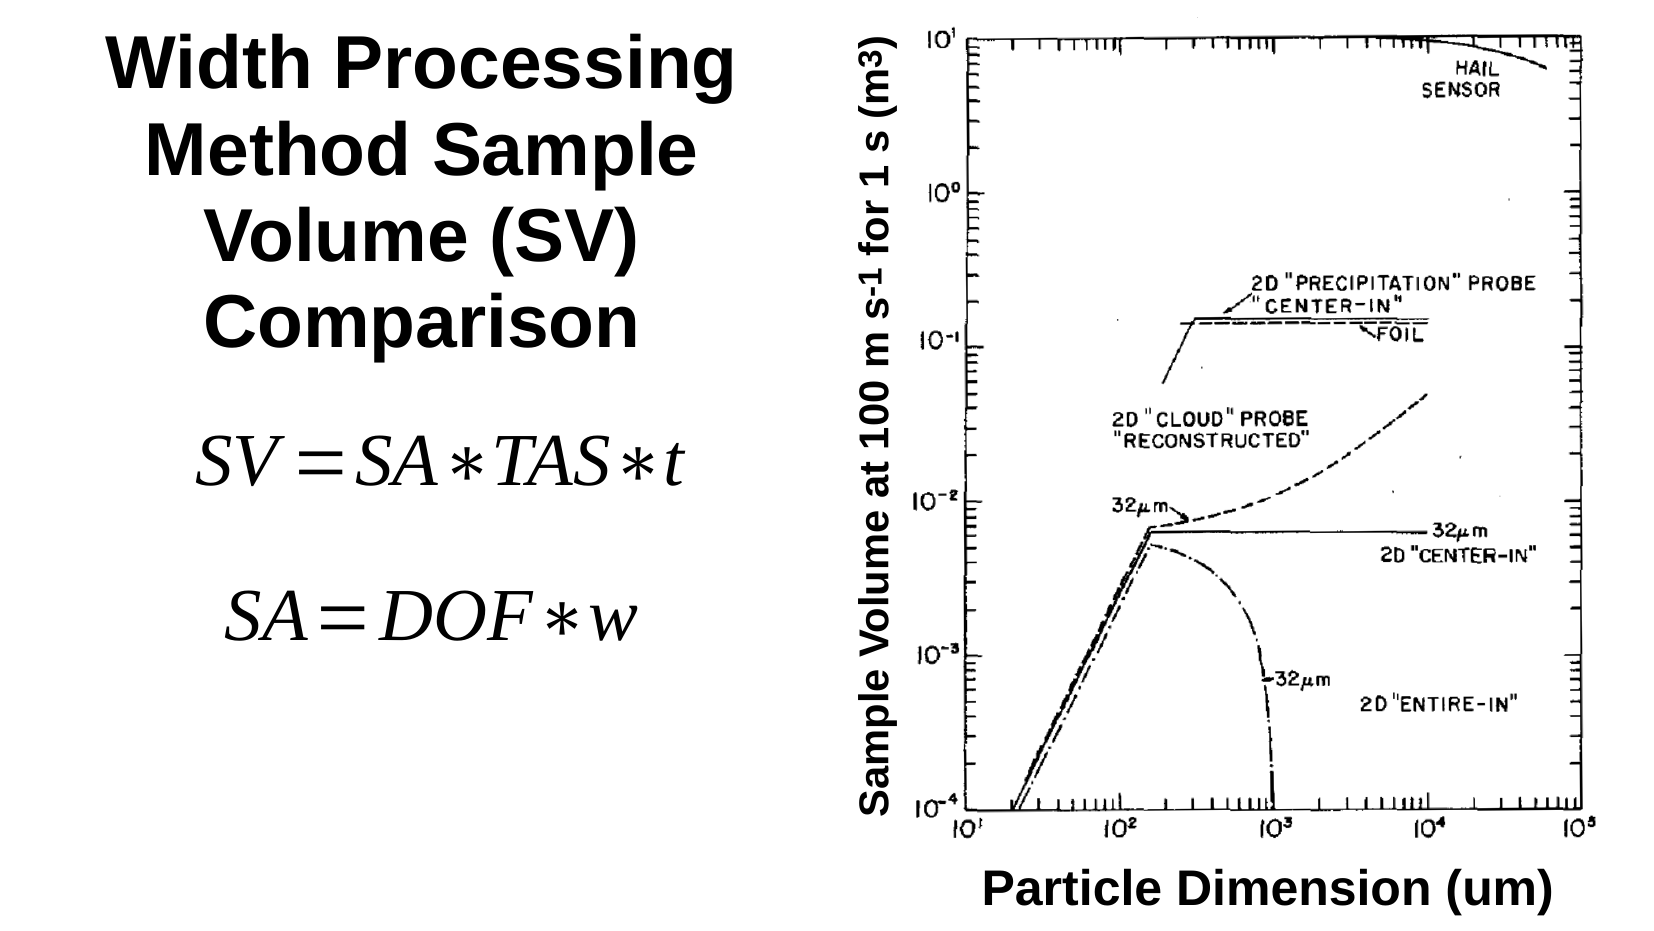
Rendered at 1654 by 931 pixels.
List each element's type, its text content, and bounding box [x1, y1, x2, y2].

text_box Sample Volume at 100 m s-1 for 1 s (m3) [832, 18, 904, 867]
text_box Particle Dimension (um) [932, 839, 1630, 923]
chart [215, 573, 648, 657]
picture [861, 5, 1602, 890]
chart [186, 419, 696, 502]
text_box Width Processing Method Sample Volume (SV) Comparison [0, 12, 845, 373]
